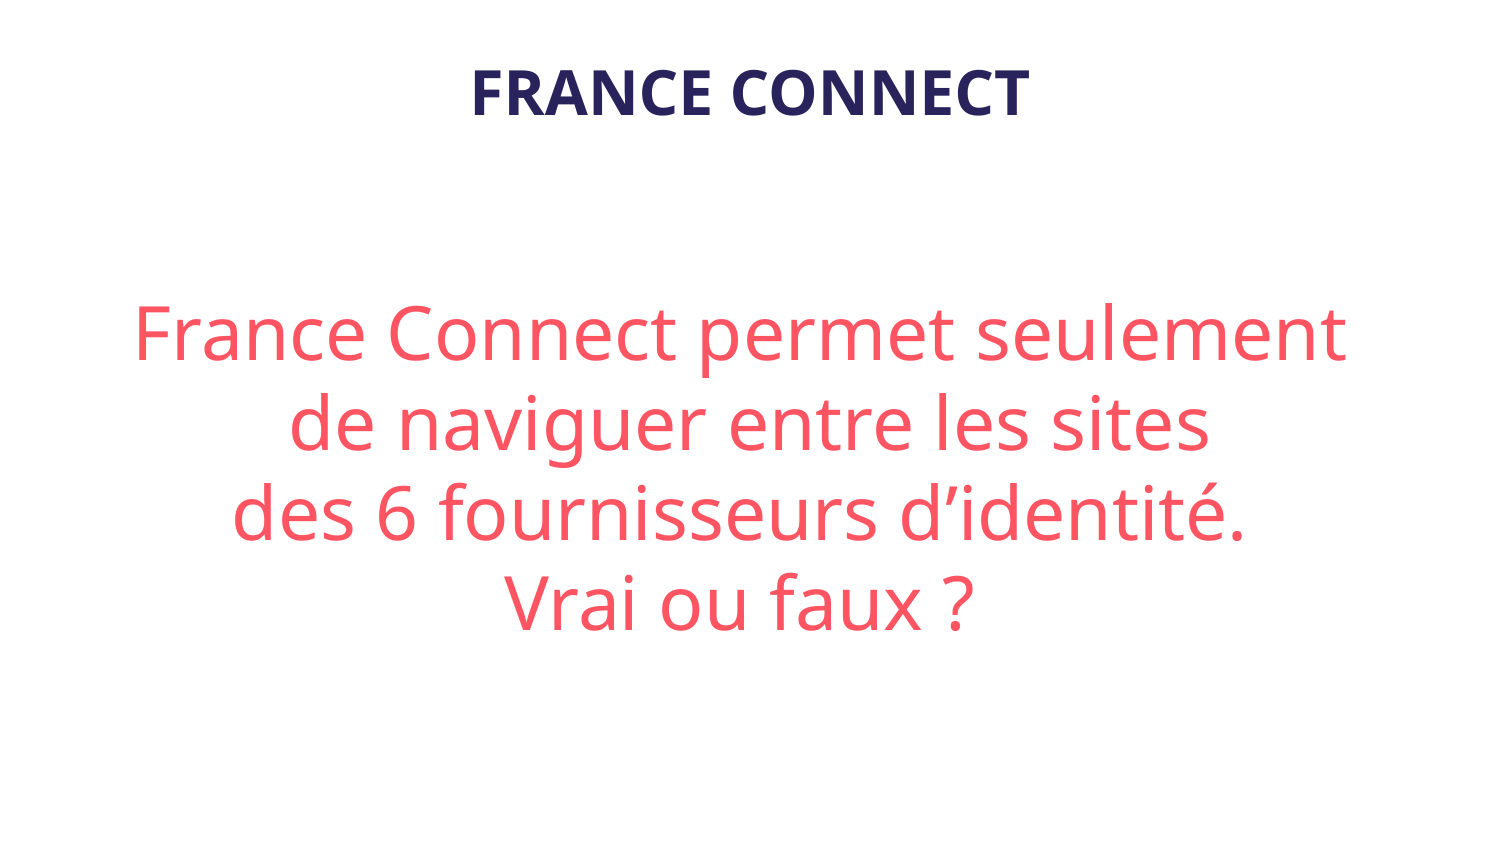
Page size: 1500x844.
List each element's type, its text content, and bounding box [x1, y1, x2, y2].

text_box France Connect permet seulement de naviguer entre les sites des 6 fournisseurs d’identité. Vrai ou faux ? [0, 270, 1500, 661]
text_box FRANCE CONNECT [0, 0, 1500, 181]
